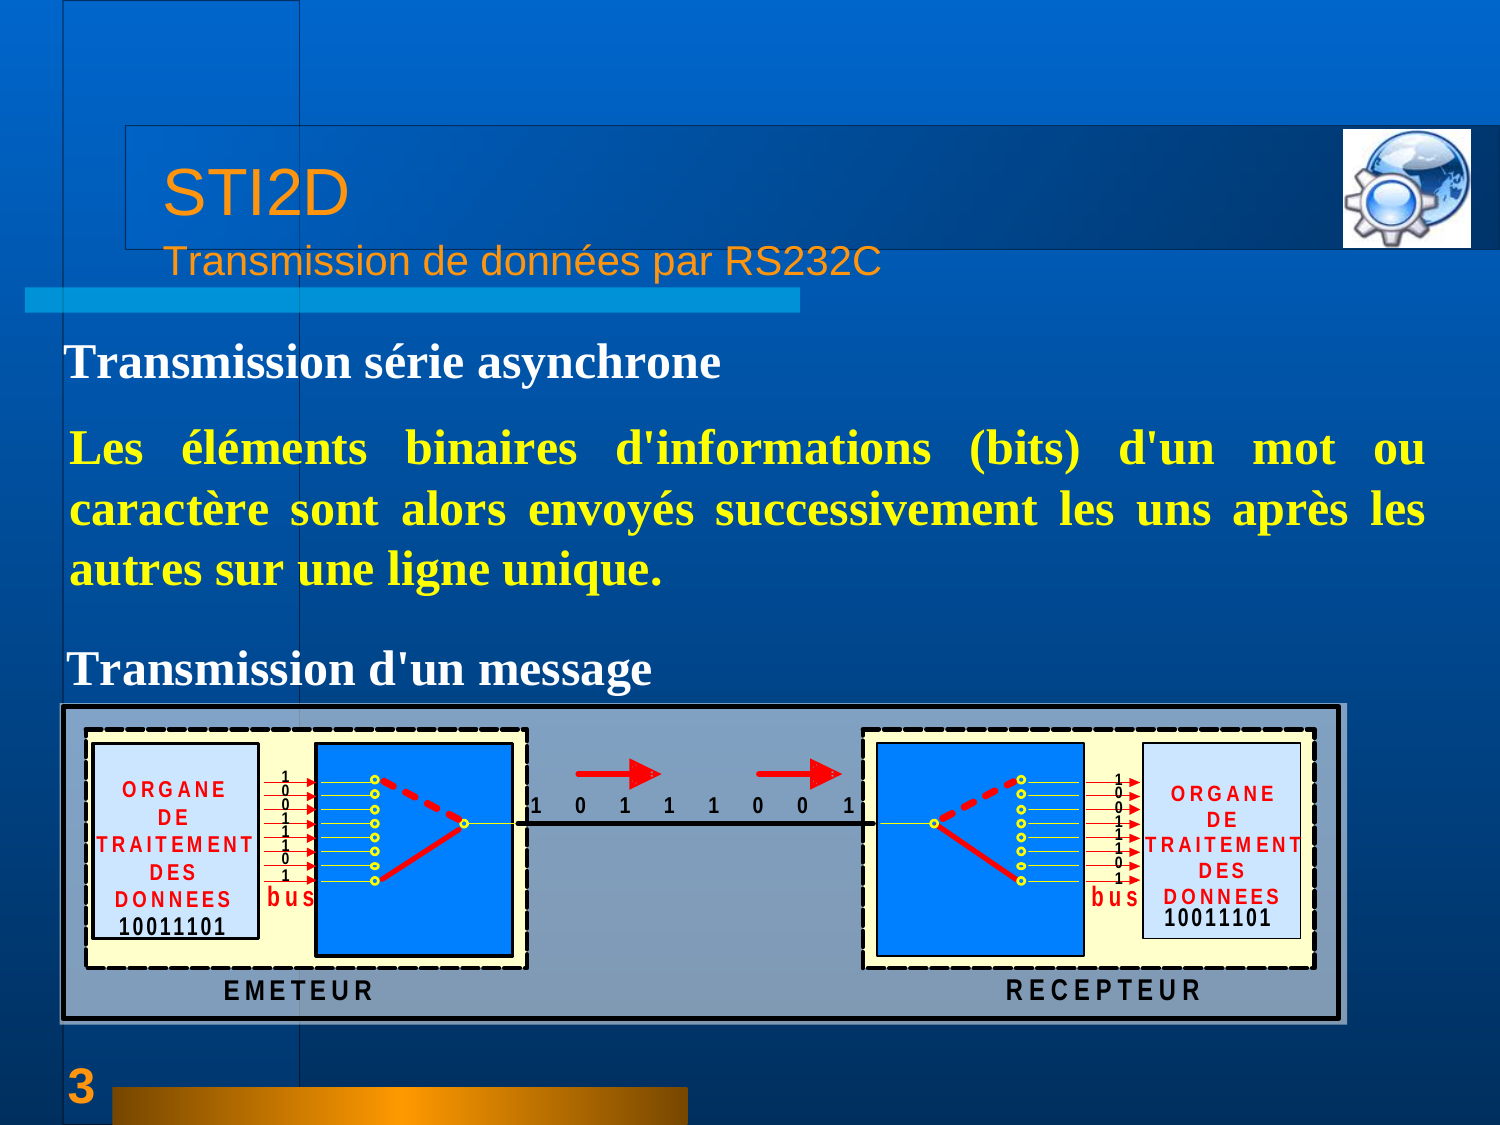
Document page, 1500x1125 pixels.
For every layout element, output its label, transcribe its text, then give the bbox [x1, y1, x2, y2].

picture [1343, 129, 1471, 248]
text_box Transmission série asynchrone [31, 320, 894, 397]
chart [59, 703, 1348, 1025]
text_box Transmission d'un message [34, 628, 685, 704]
text_box Les éléments binaires d'informations (bits) d'un mot ou caractère sont alors envoyés successivement les uns après les autres sur une ligne unique. [54, 407, 1443, 603]
